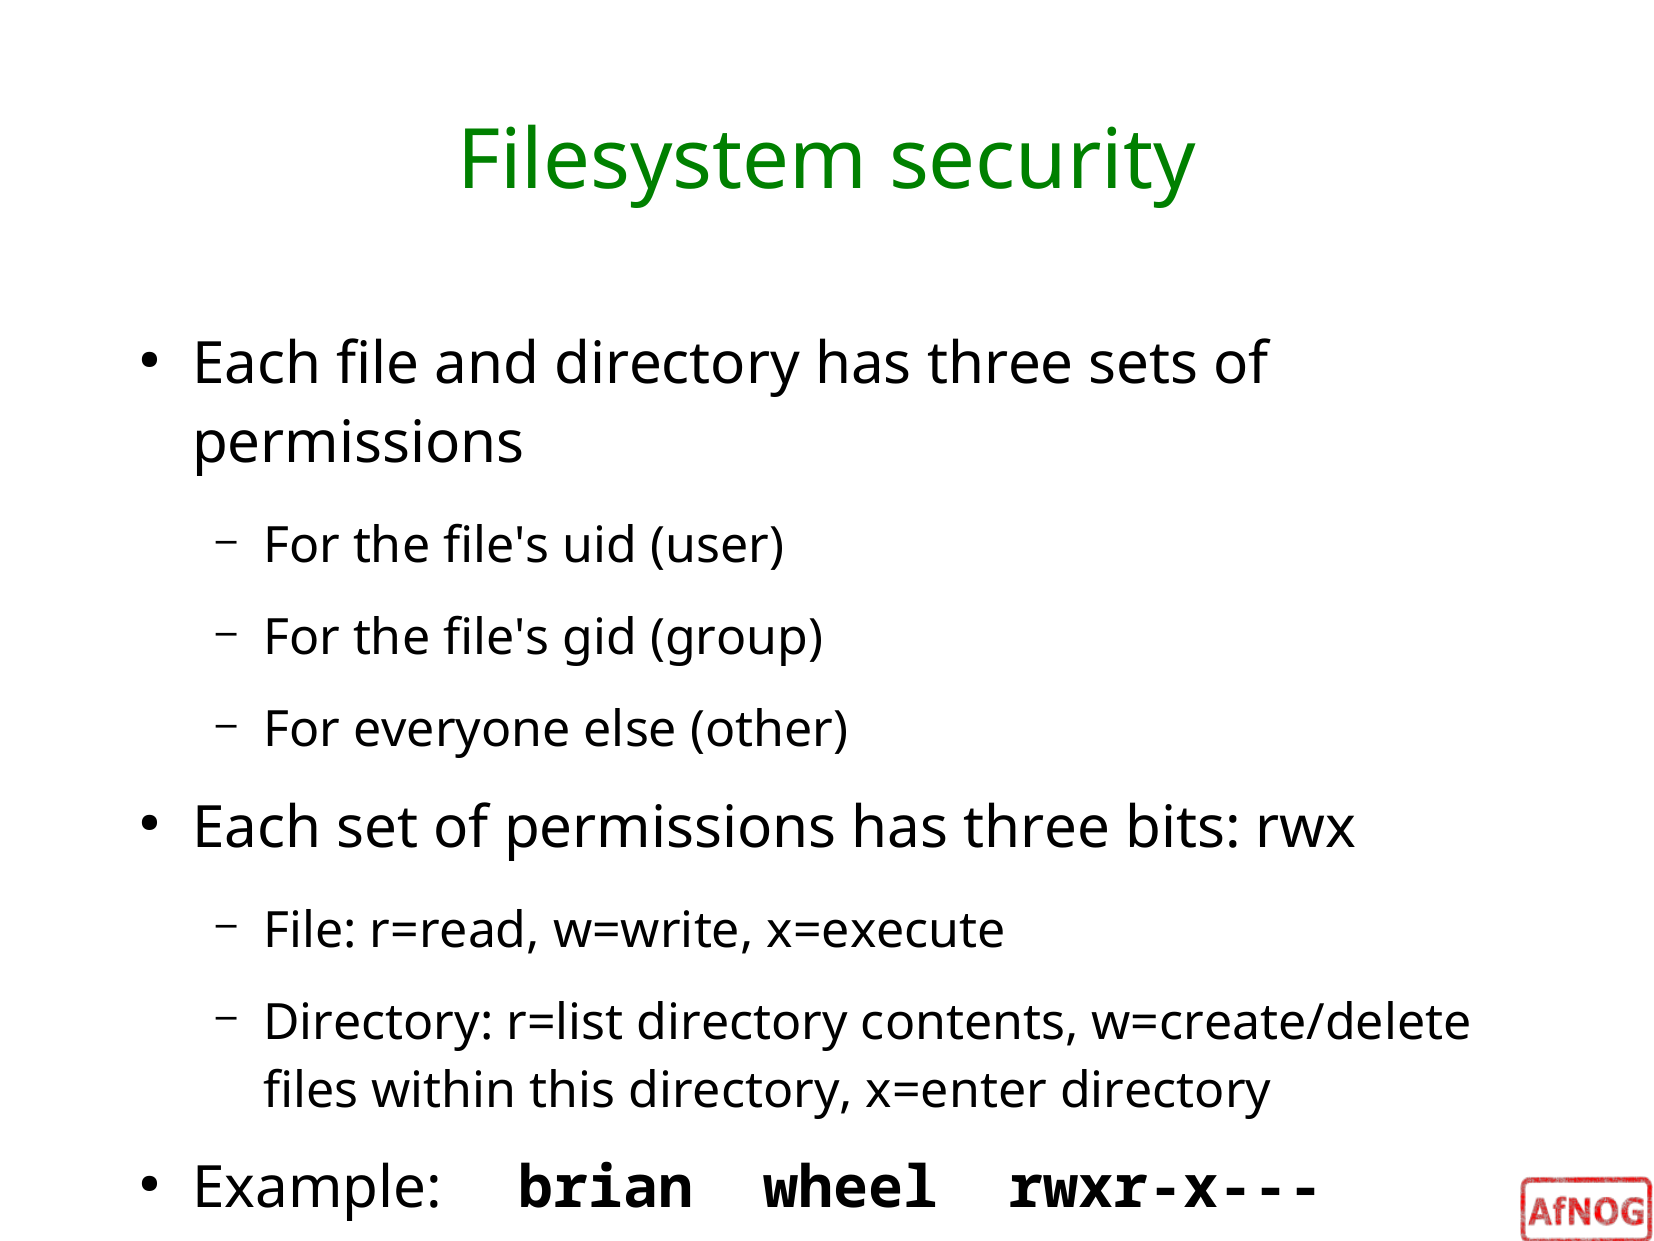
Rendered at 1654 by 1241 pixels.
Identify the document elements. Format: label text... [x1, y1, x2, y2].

list Each file and directory has three sets of permissions For the file's uid (user) For the file's gid (group) For everyone else (other) Each set of permissions has three bits: rwx File: r=read, w=write, x=execute Directory: r=list directory contents, w=create/delete files within this directory, x=enter directory Example: brian wheel rwxr-x--- [121, 321, 1533, 1181]
title Filesystem security [121, 73, 1533, 241]
picture [1519, 1175, 1654, 1241]
